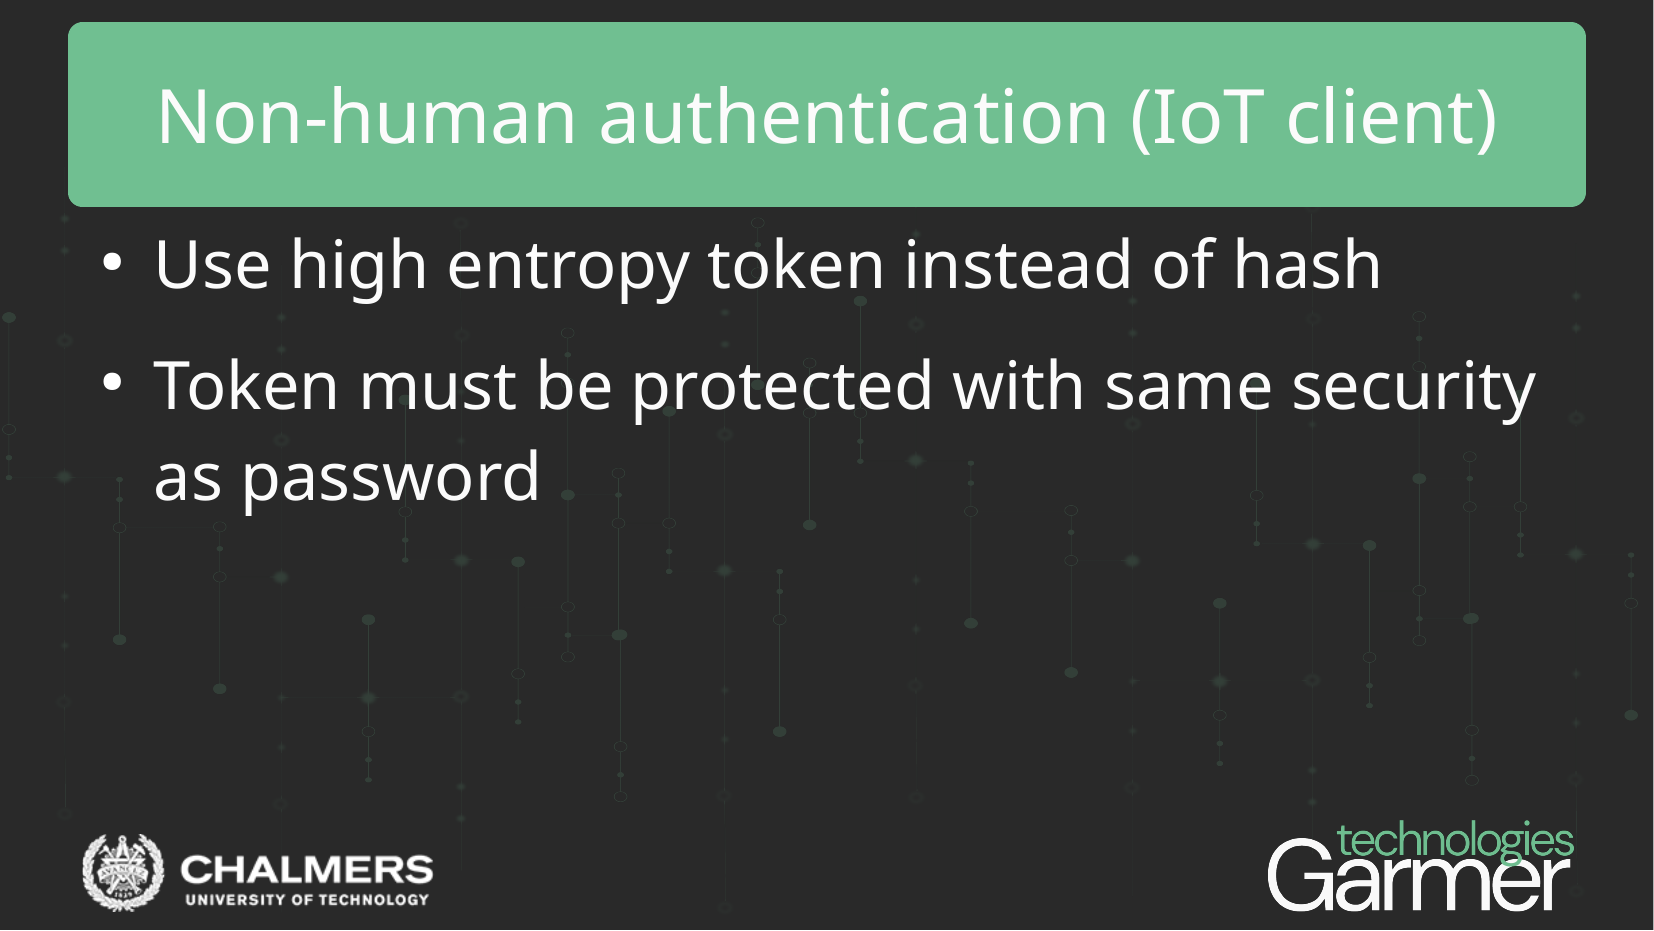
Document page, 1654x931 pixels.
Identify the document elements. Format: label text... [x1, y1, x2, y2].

picture [1246, 807, 1607, 912]
title Non-human authentication (IoT client) [82, 37, 1571, 193]
picture [82, 834, 443, 912]
list Use high entropy token instead of hash Token must be protected with same security as password [82, 217, 1571, 758]
